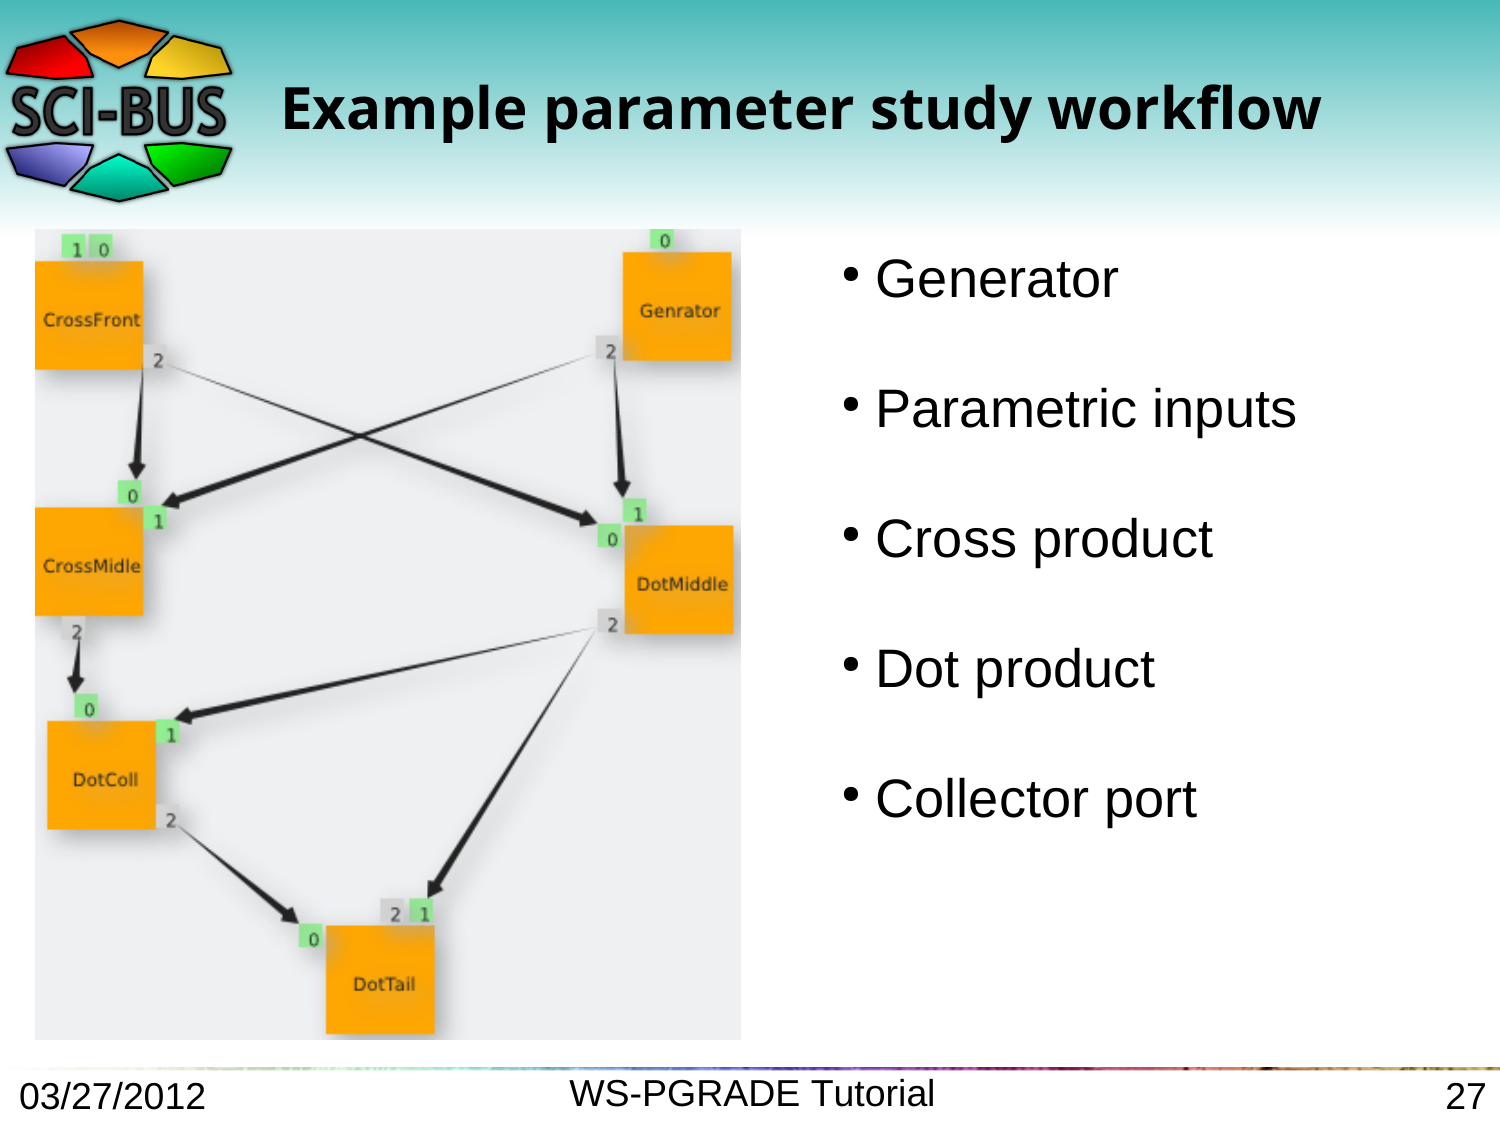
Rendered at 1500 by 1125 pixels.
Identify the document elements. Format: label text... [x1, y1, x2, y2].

picture [35, 229, 741, 1040]
picture [0, 15, 237, 207]
text_box Generator Parametric inputs Cross product Dot product Collector port [826, 236, 1418, 836]
title Example parameter study workflow [265, 29, 1477, 183]
picture [0, 1067, 1500, 1125]
